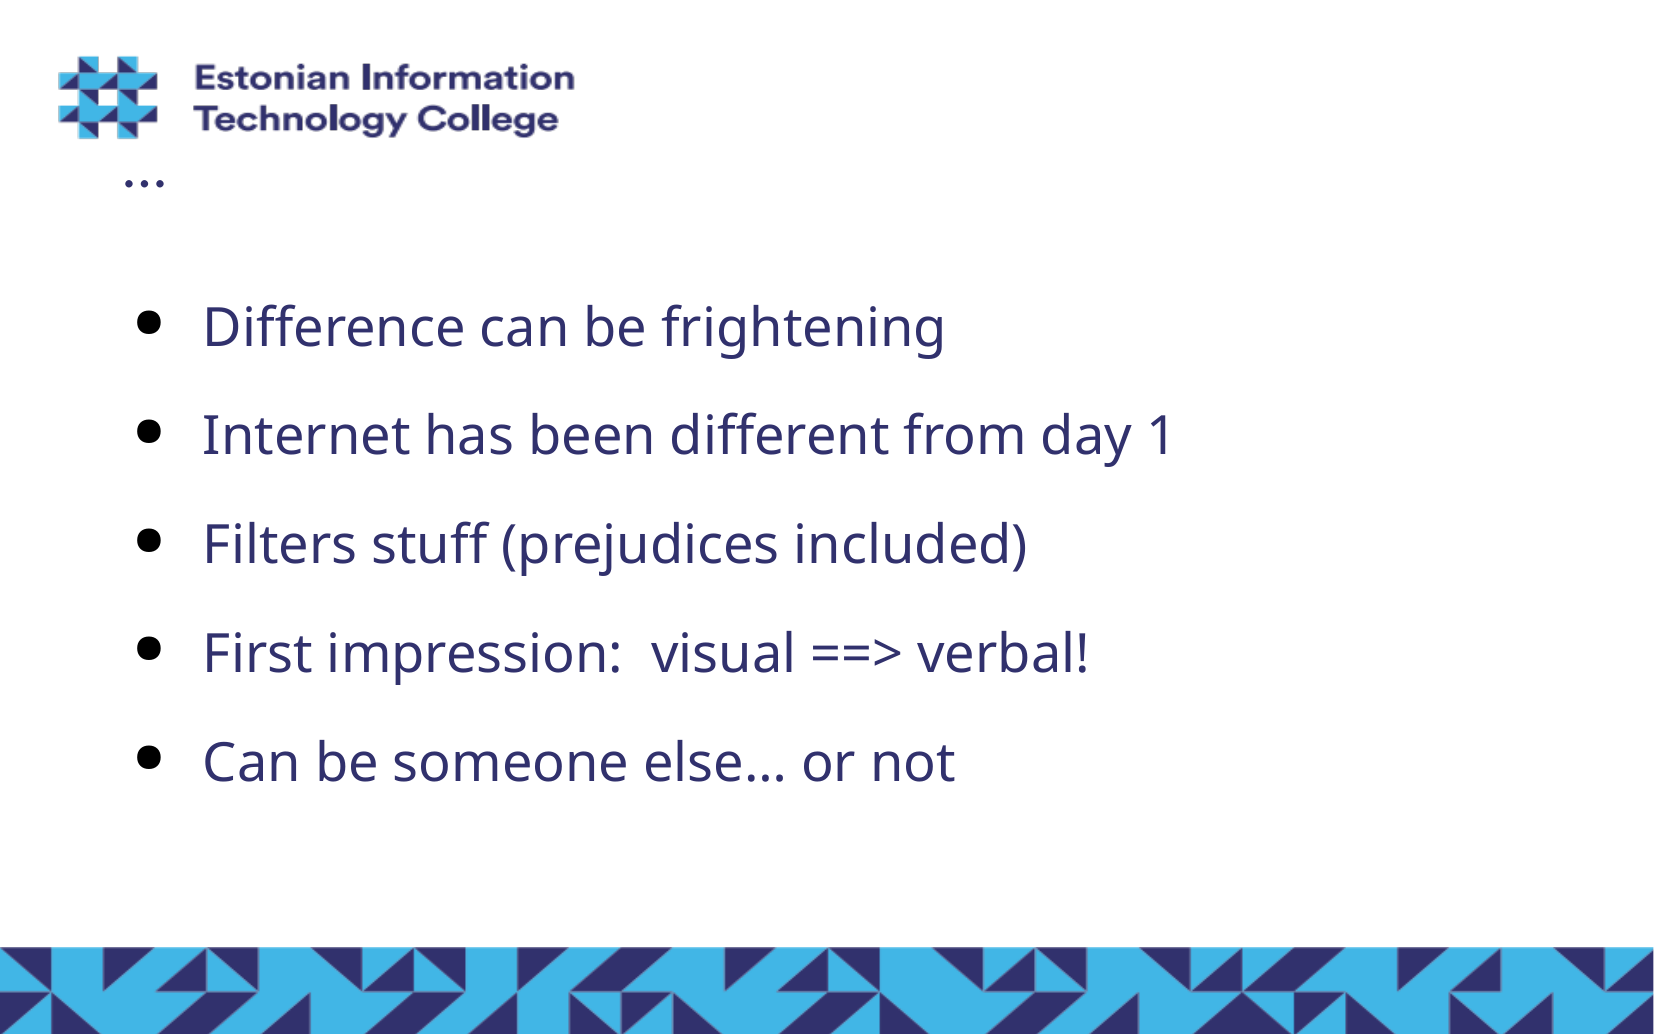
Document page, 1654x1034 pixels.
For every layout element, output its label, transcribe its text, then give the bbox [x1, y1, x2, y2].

list Difference can be frightening Internet has been different from day 1 Filters stuff (prejudices included) First impression: visual ==> verbal! Can be someone else… or not [121, 287, 1533, 938]
title ... [121, 82, 1533, 262]
